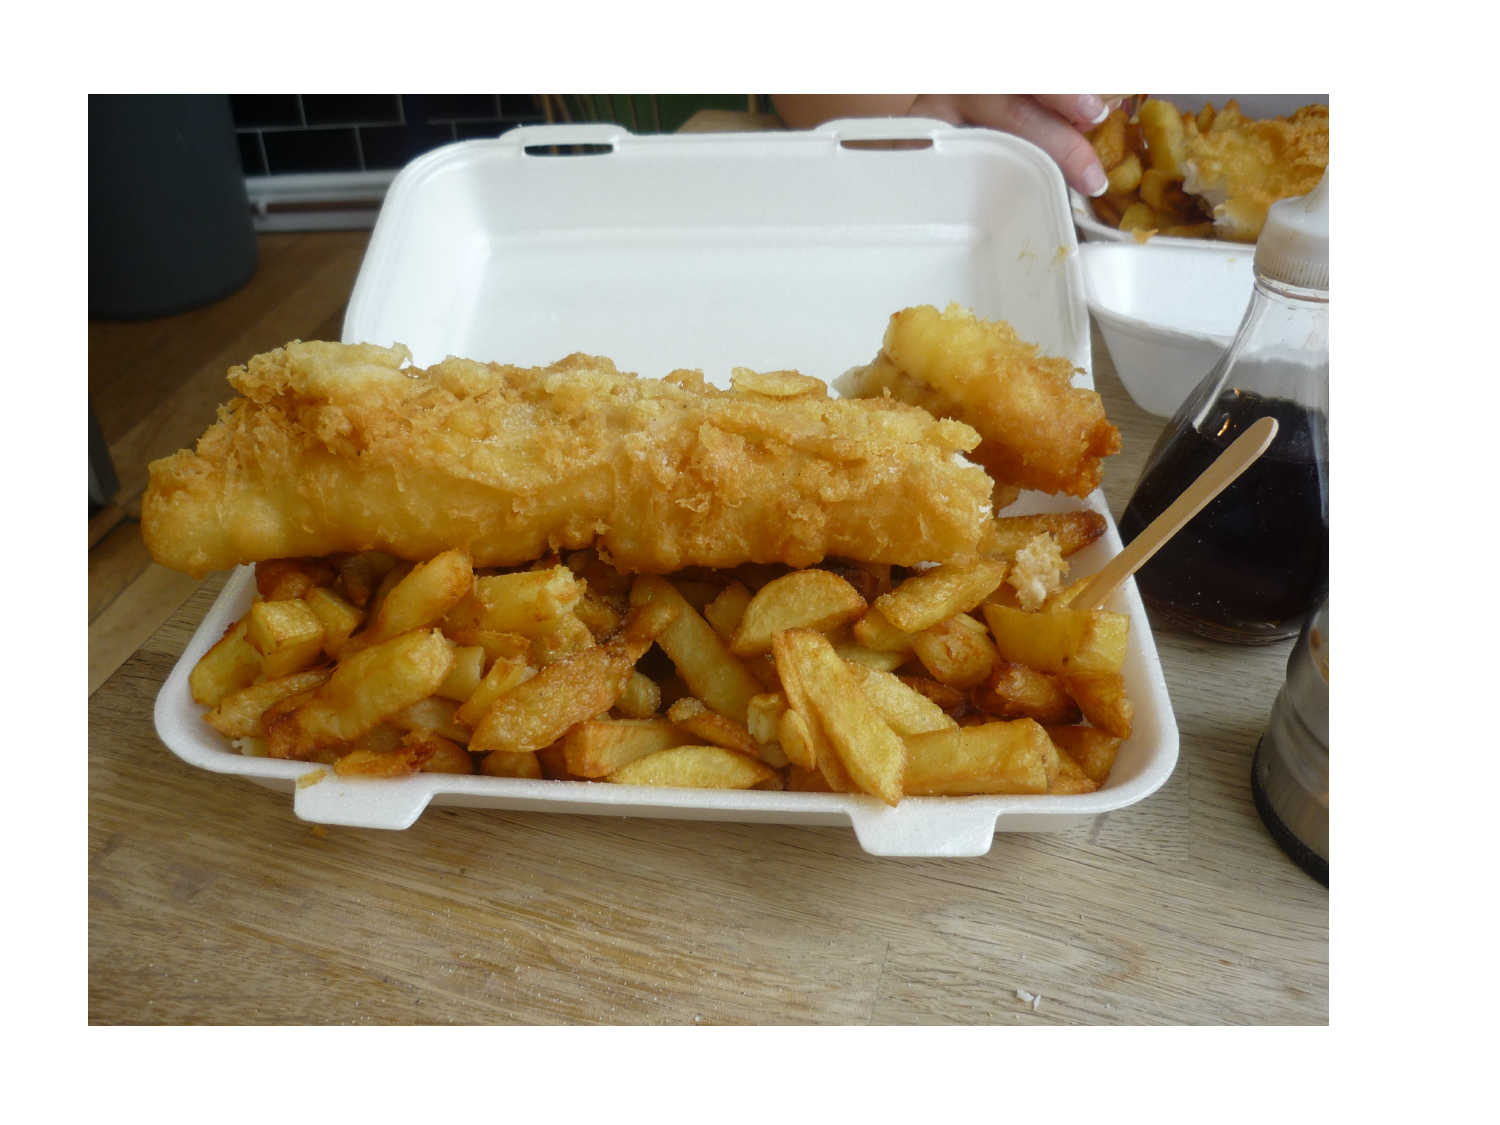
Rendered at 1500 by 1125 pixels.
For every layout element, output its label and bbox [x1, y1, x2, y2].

picture [88, 94, 1329, 1026]
